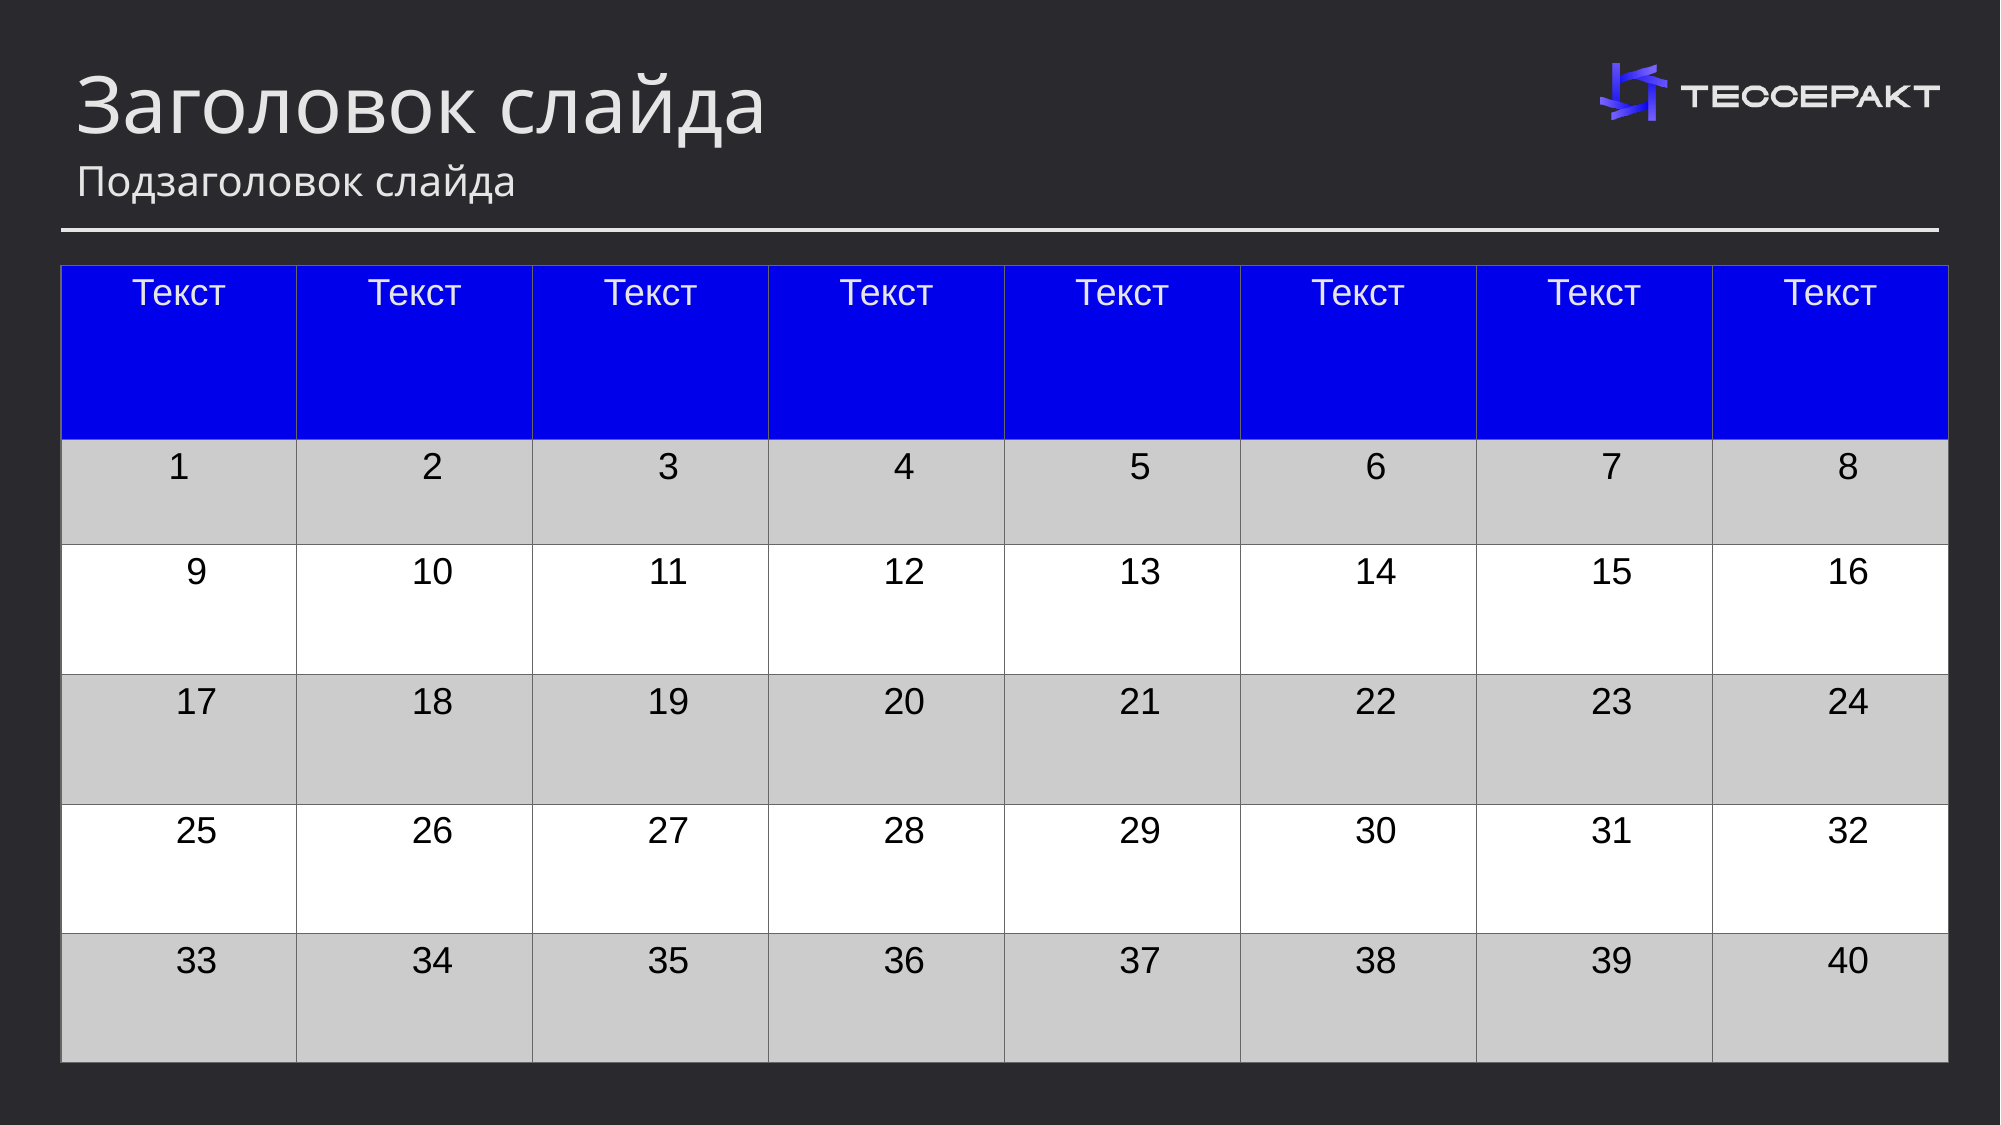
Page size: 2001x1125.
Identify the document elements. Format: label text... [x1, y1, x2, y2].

table_cell 1 [62, 440, 296, 544]
table_cell 19 [533, 675, 768, 804]
table_cell 33 [62, 934, 296, 1062]
list Подзаголовок слайда [60, 152, 768, 237]
title Заголовок слайда [60, 63, 1445, 159]
table_cell 12 [769, 545, 1004, 674]
table_cell 22 [1241, 675, 1476, 804]
table_cell 18 [297, 675, 532, 804]
table_cell 6 [1241, 440, 1476, 544]
table_cell 13 [1005, 545, 1240, 674]
table_header Текст [769, 266, 1004, 439]
table_cell 37 [1005, 934, 1240, 1062]
table_cell 20 [769, 675, 1004, 804]
table_cell 11 [533, 545, 768, 674]
table_header Текст [297, 266, 532, 439]
table_header Текст [533, 266, 768, 439]
table_cell 3 [533, 440, 768, 544]
table_cell 7 [1477, 440, 1712, 544]
table_cell 25 [62, 805, 296, 933]
table_cell 32 [1713, 805, 1948, 933]
table_cell 31 [1477, 805, 1712, 933]
table_cell 14 [1241, 545, 1476, 674]
table_cell 30 [1241, 805, 1476, 933]
table_cell 29 [1005, 805, 1240, 933]
table_header Текст [62, 266, 296, 439]
table_cell 39 [1477, 934, 1712, 1062]
table_cell 15 [1477, 545, 1712, 674]
table_header Текст [1477, 266, 1712, 439]
table_cell 9 [62, 545, 296, 674]
table_cell 16 [1713, 545, 1948, 674]
table_cell 35 [533, 934, 768, 1062]
table_header Текст [1241, 266, 1476, 439]
table_cell 28 [769, 805, 1004, 933]
table_cell 4 [769, 440, 1004, 544]
table_header Текст [1713, 266, 1948, 439]
table_cell 8 [1713, 440, 1948, 544]
table_cell 40 [1713, 934, 1948, 1062]
table_cell 21 [1005, 675, 1240, 804]
table_cell 26 [297, 805, 532, 933]
table_header Текст [1005, 266, 1240, 439]
table_cell 24 [1713, 675, 1948, 804]
table_cell 34 [297, 934, 532, 1062]
table_cell 10 [297, 545, 532, 674]
table_cell 27 [533, 805, 768, 933]
picture [1600, 63, 1940, 121]
table_cell 38 [1241, 934, 1476, 1062]
table_cell 2 [297, 440, 532, 544]
table_cell 36 [769, 934, 1004, 1062]
table_cell 5 [1005, 440, 1240, 544]
table_cell 23 [1477, 675, 1712, 804]
table_cell 17 [62, 675, 296, 804]
